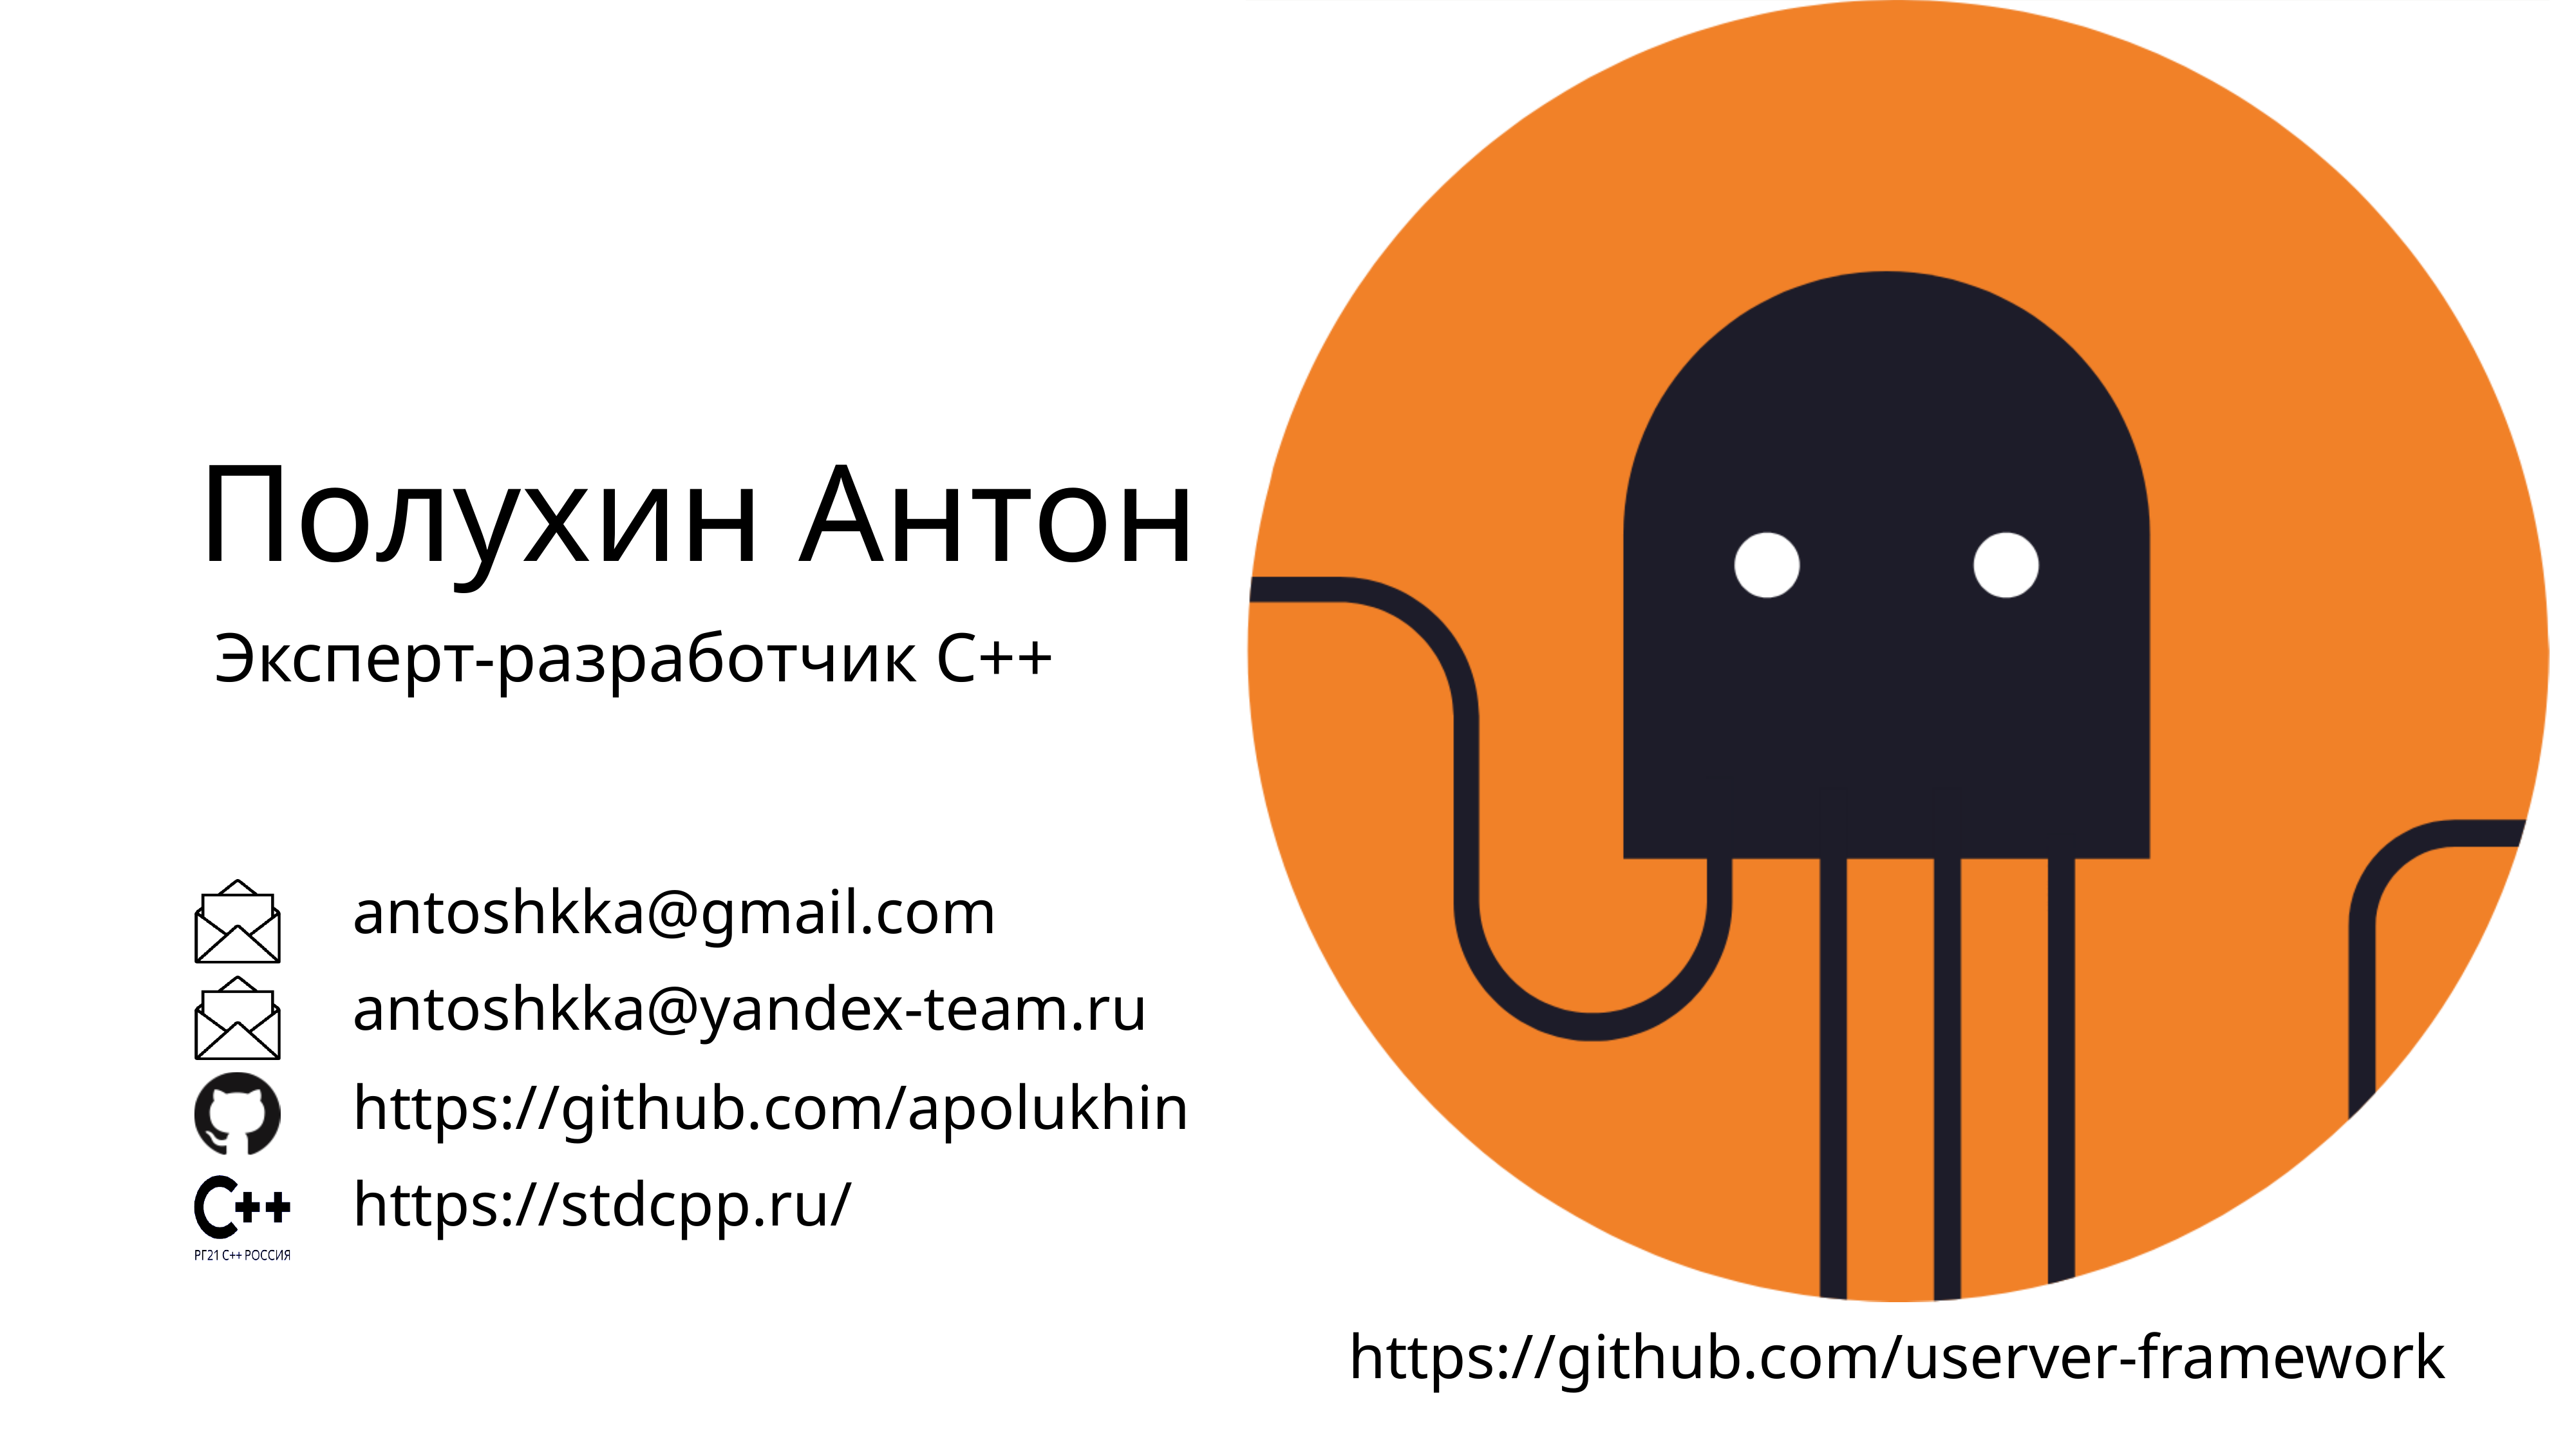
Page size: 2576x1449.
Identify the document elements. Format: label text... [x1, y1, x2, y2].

list https://github.com/apolukhin [343, 1077, 1388, 1144]
list antoshkka@gmail.com [343, 881, 1387, 948]
picture [172, 1072, 312, 1287]
picture [194, 975, 281, 1060]
list antoshkka@yandex-team.ru [343, 980, 1387, 1042]
list Эксперт-разработчик C++ [167, 614, 1801, 735]
list https://stdcpp.ru/ [343, 1173, 1388, 1240]
picture [194, 878, 281, 963]
list https://github.com/userver-framework [1255, 1326, 2541, 1392]
picture [1246, 0, 2550, 1302]
title Полухин Антон [187, 440, 1824, 619]
